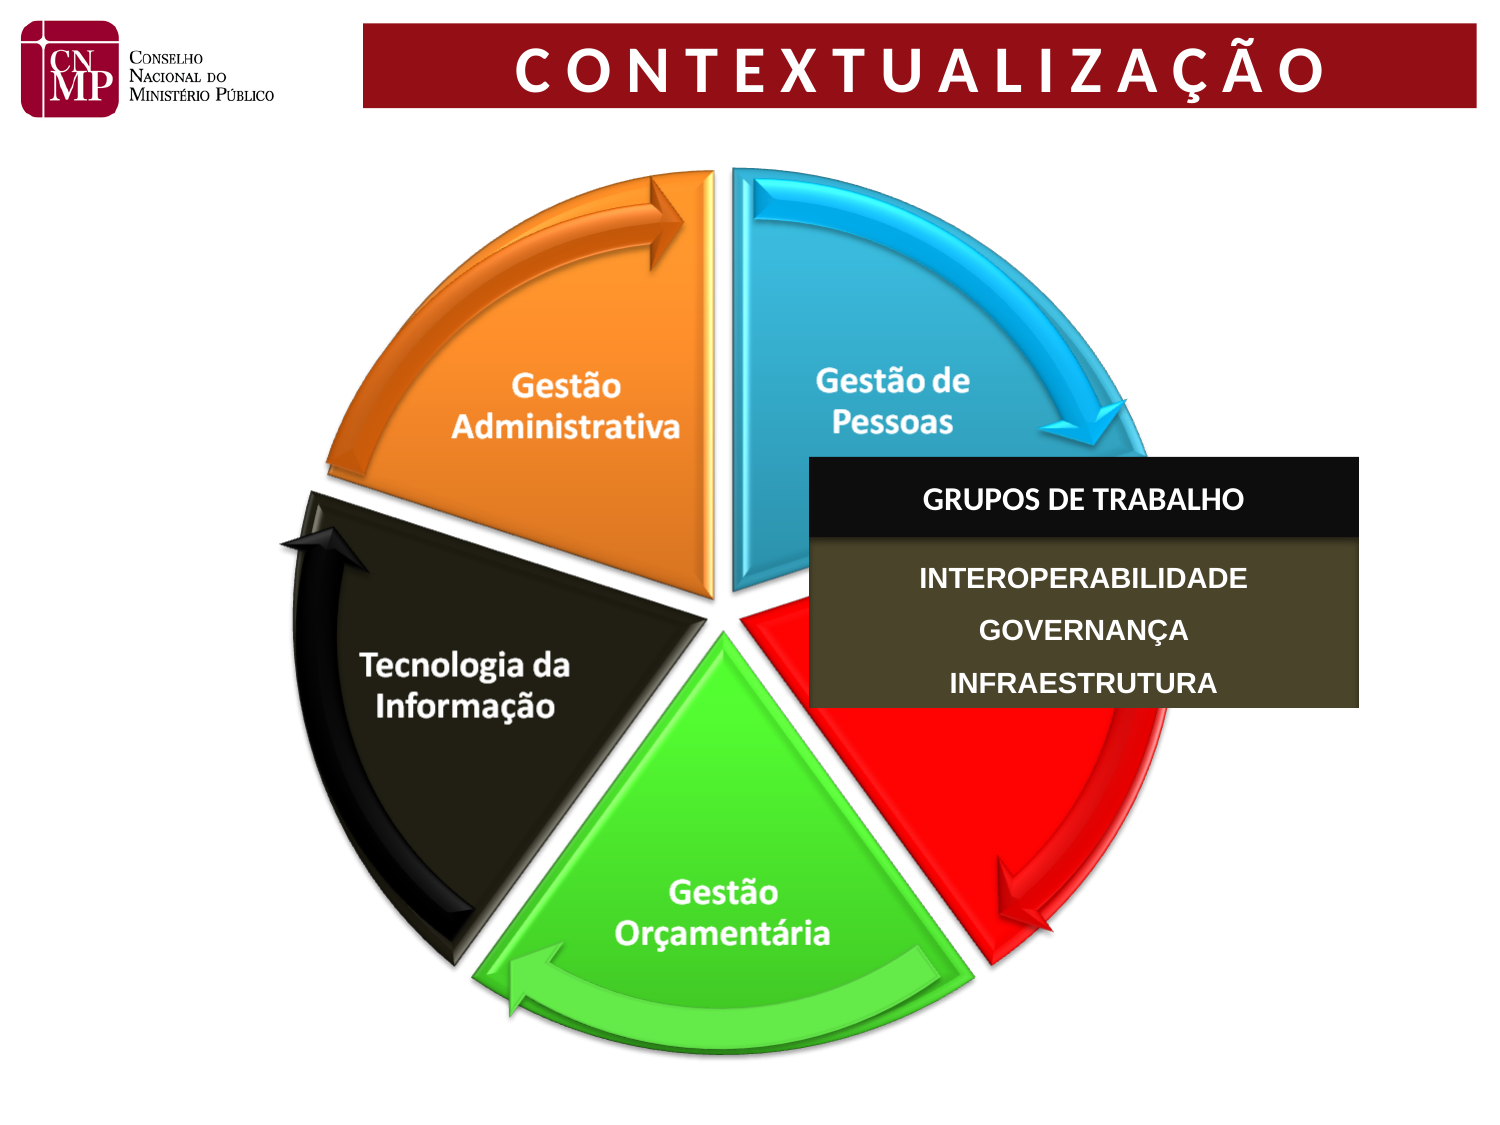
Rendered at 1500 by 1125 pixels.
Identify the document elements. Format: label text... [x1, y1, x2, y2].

text_box C O N T E X T U A L I Z A Ç Ã O [363, 23, 1477, 109]
picture [103, 163, 1360, 1067]
text_box INTEROPERABILIDADE GOVERNANÇA INFRAESTRUTURA [809, 538, 1359, 707]
text_box GRUPOS DE TRABALHO [809, 456, 1359, 538]
picture [4, 12, 284, 127]
